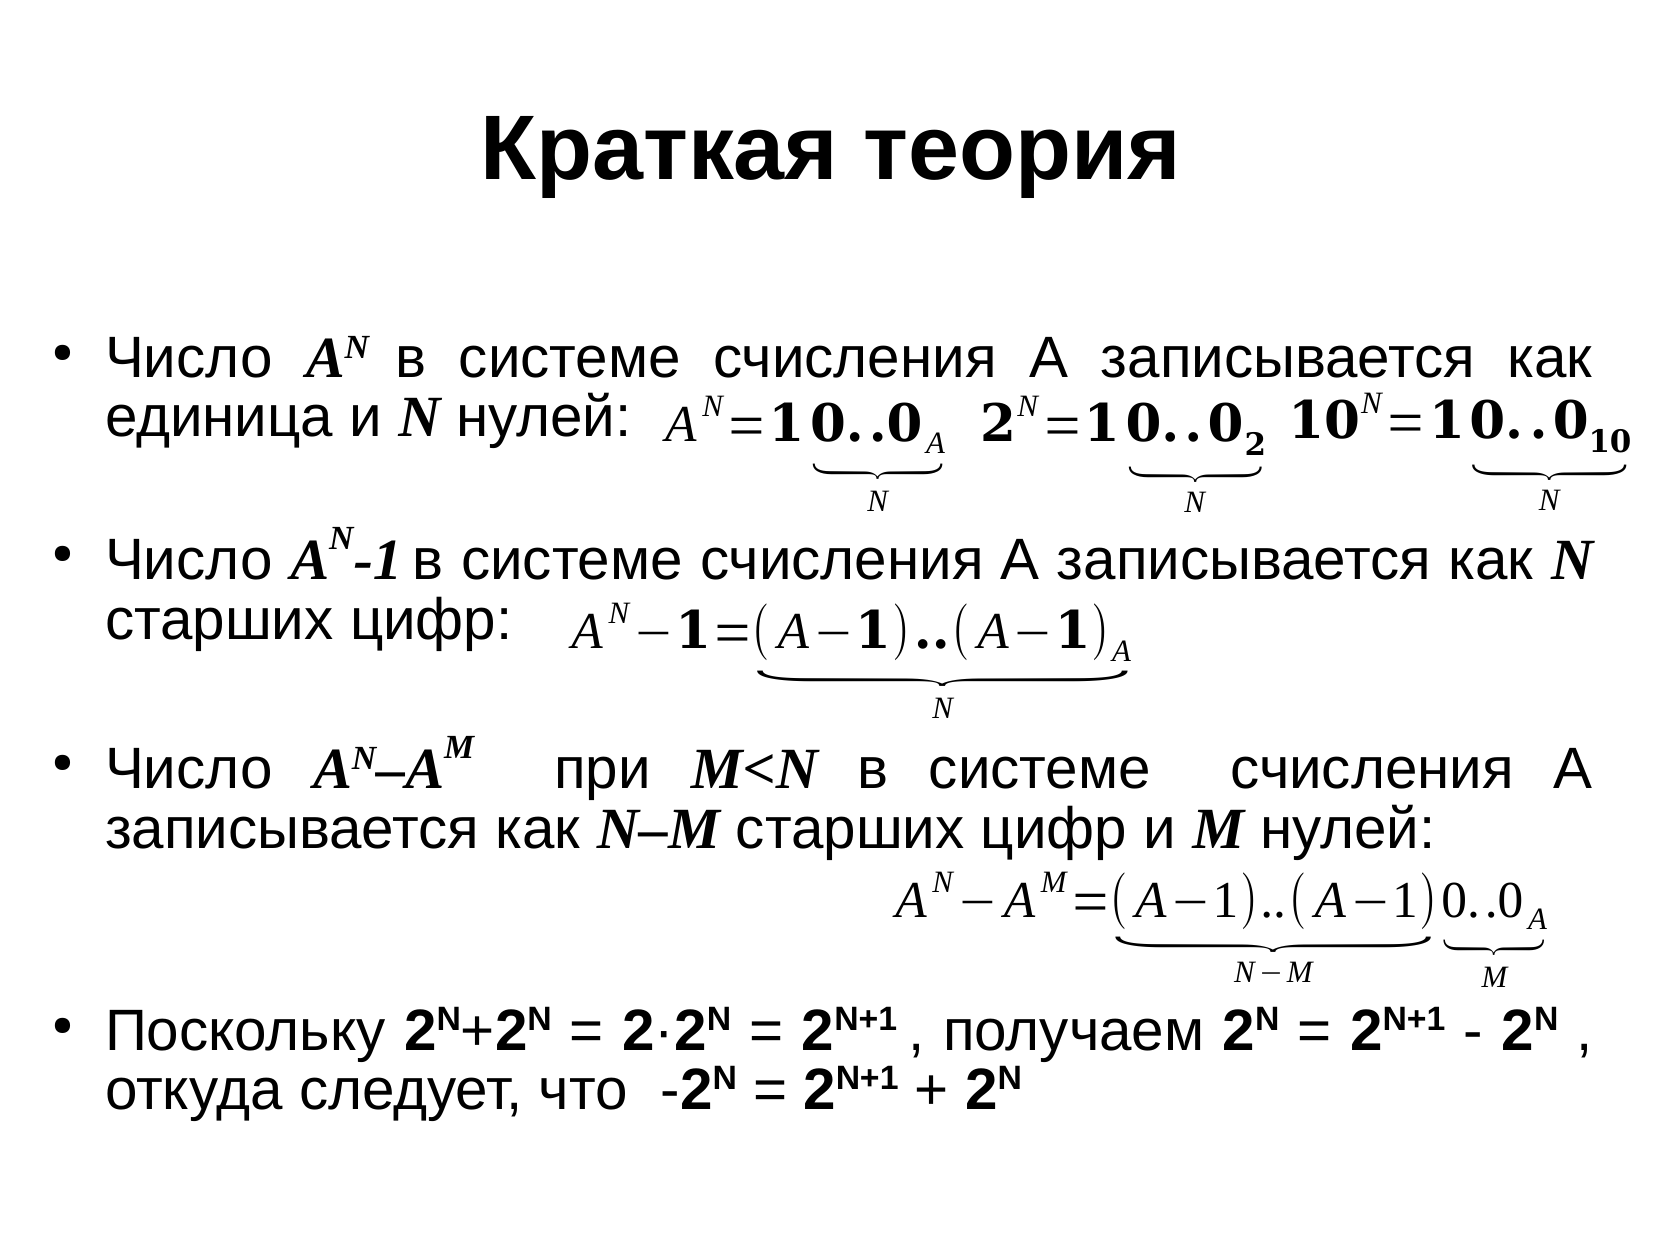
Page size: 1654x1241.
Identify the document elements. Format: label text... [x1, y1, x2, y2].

chart [1282, 386, 1638, 518]
chart [884, 863, 1555, 995]
chart [654, 388, 953, 519]
title Краткая теория [82, 68, 1571, 244]
chart [560, 595, 1140, 726]
chart [974, 388, 1272, 521]
text_box Число AN в системе счисления А записывается как единица и N нулей: Число AN-1 в системе счисления А записывается как N старших цифр: Число AN–AM при M<N в системе счисления А записывается как N–M старших цифр и M нулей: Поскольку 2N+2N = 2·2N = 2N+1 , получаем 2N = 2N+1 - 2N , откуда следует, что -2N = 2N+1 + 2N [19, 244, 1609, 1183]
